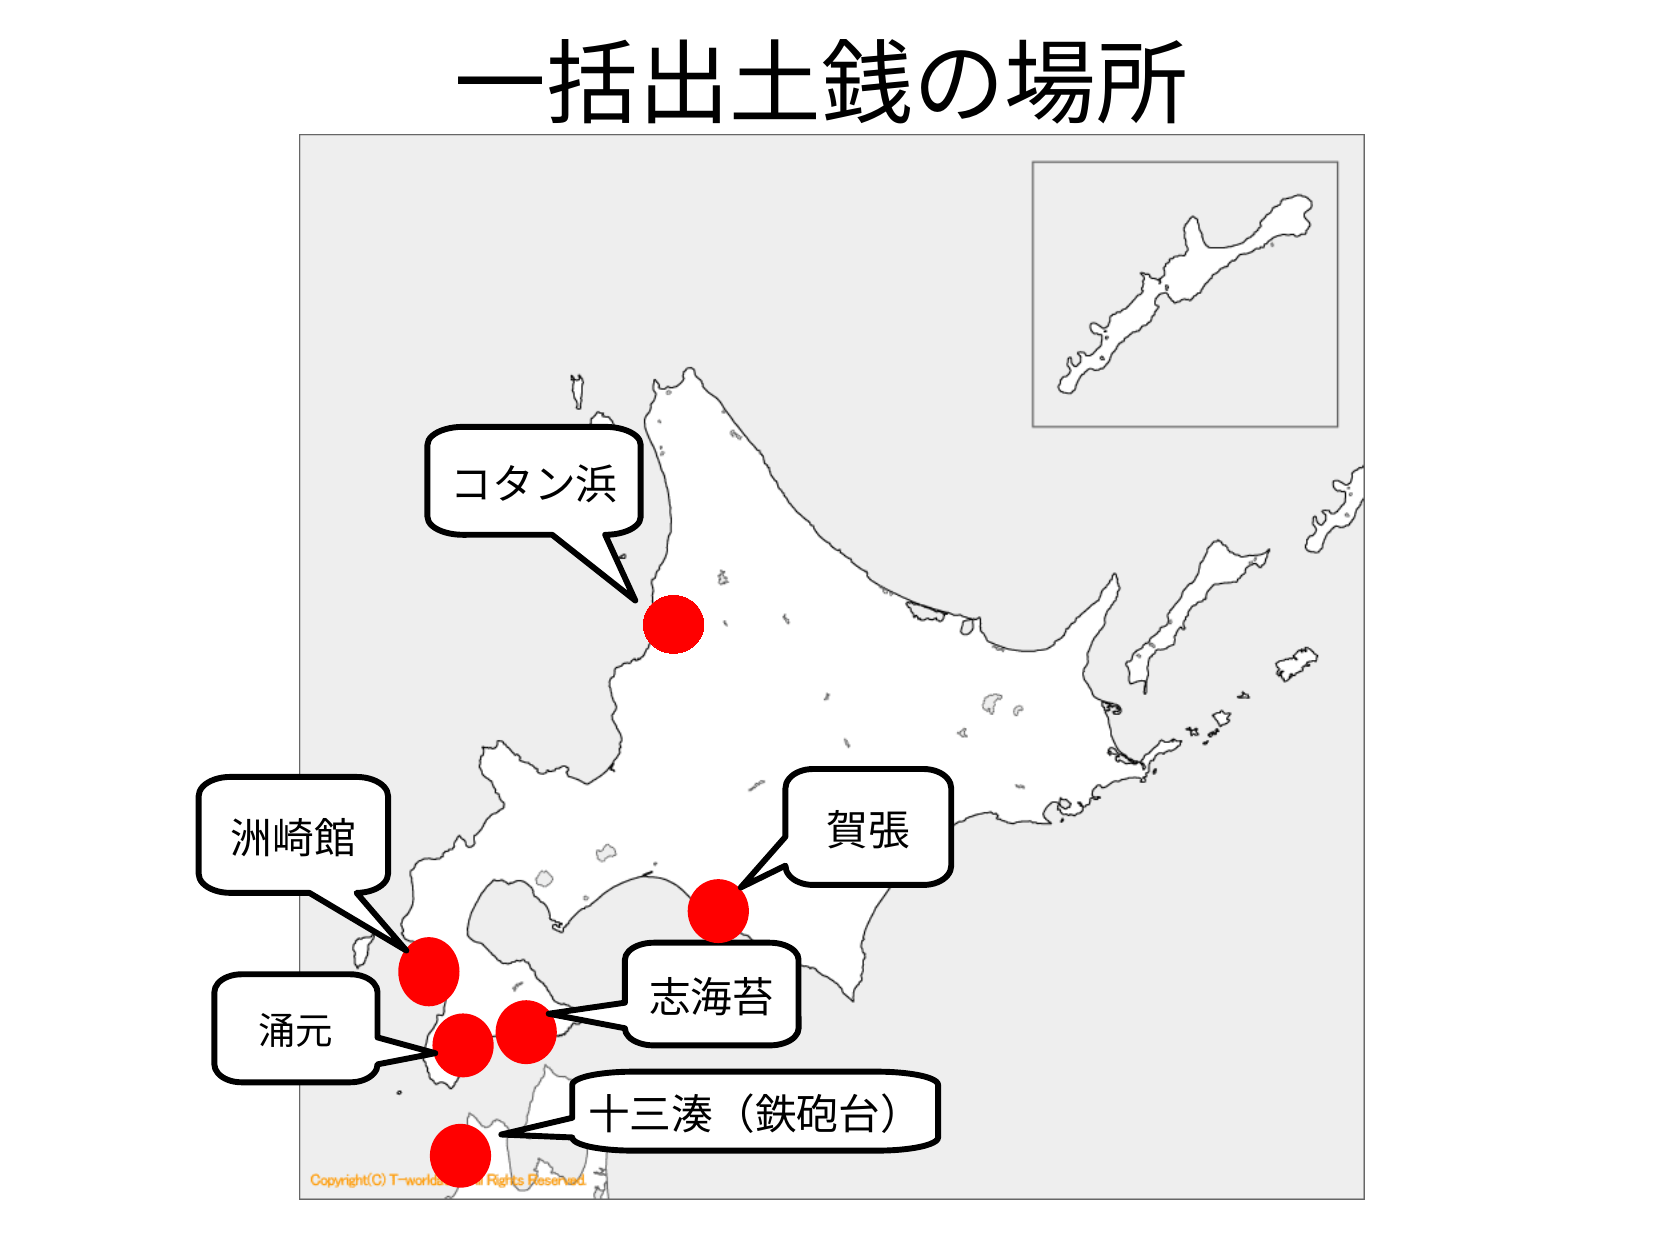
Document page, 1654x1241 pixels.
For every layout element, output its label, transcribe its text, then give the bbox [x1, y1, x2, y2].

text_box 十三湊（鉄砲台） [501, 1071, 939, 1151]
text_box 涌元 [214, 974, 436, 1083]
text_box [432, 1126, 489, 1185]
text_box [401, 940, 457, 1004]
text_box [498, 1003, 554, 1062]
text_box 賀張 [740, 769, 952, 888]
text_box [332, 495, 571, 551]
text_box [606, 495, 865, 551]
title 一括出土銭の場所 [77, 0, 1566, 173]
text_box コタン浜 [427, 426, 641, 601]
text_box 洲崎館 [198, 776, 407, 951]
picture [299, 173, 1365, 1200]
text_box [435, 1016, 491, 1075]
text_box [643, 595, 704, 654]
text_box [690, 882, 746, 941]
text_box 志海苔 [548, 942, 799, 1046]
